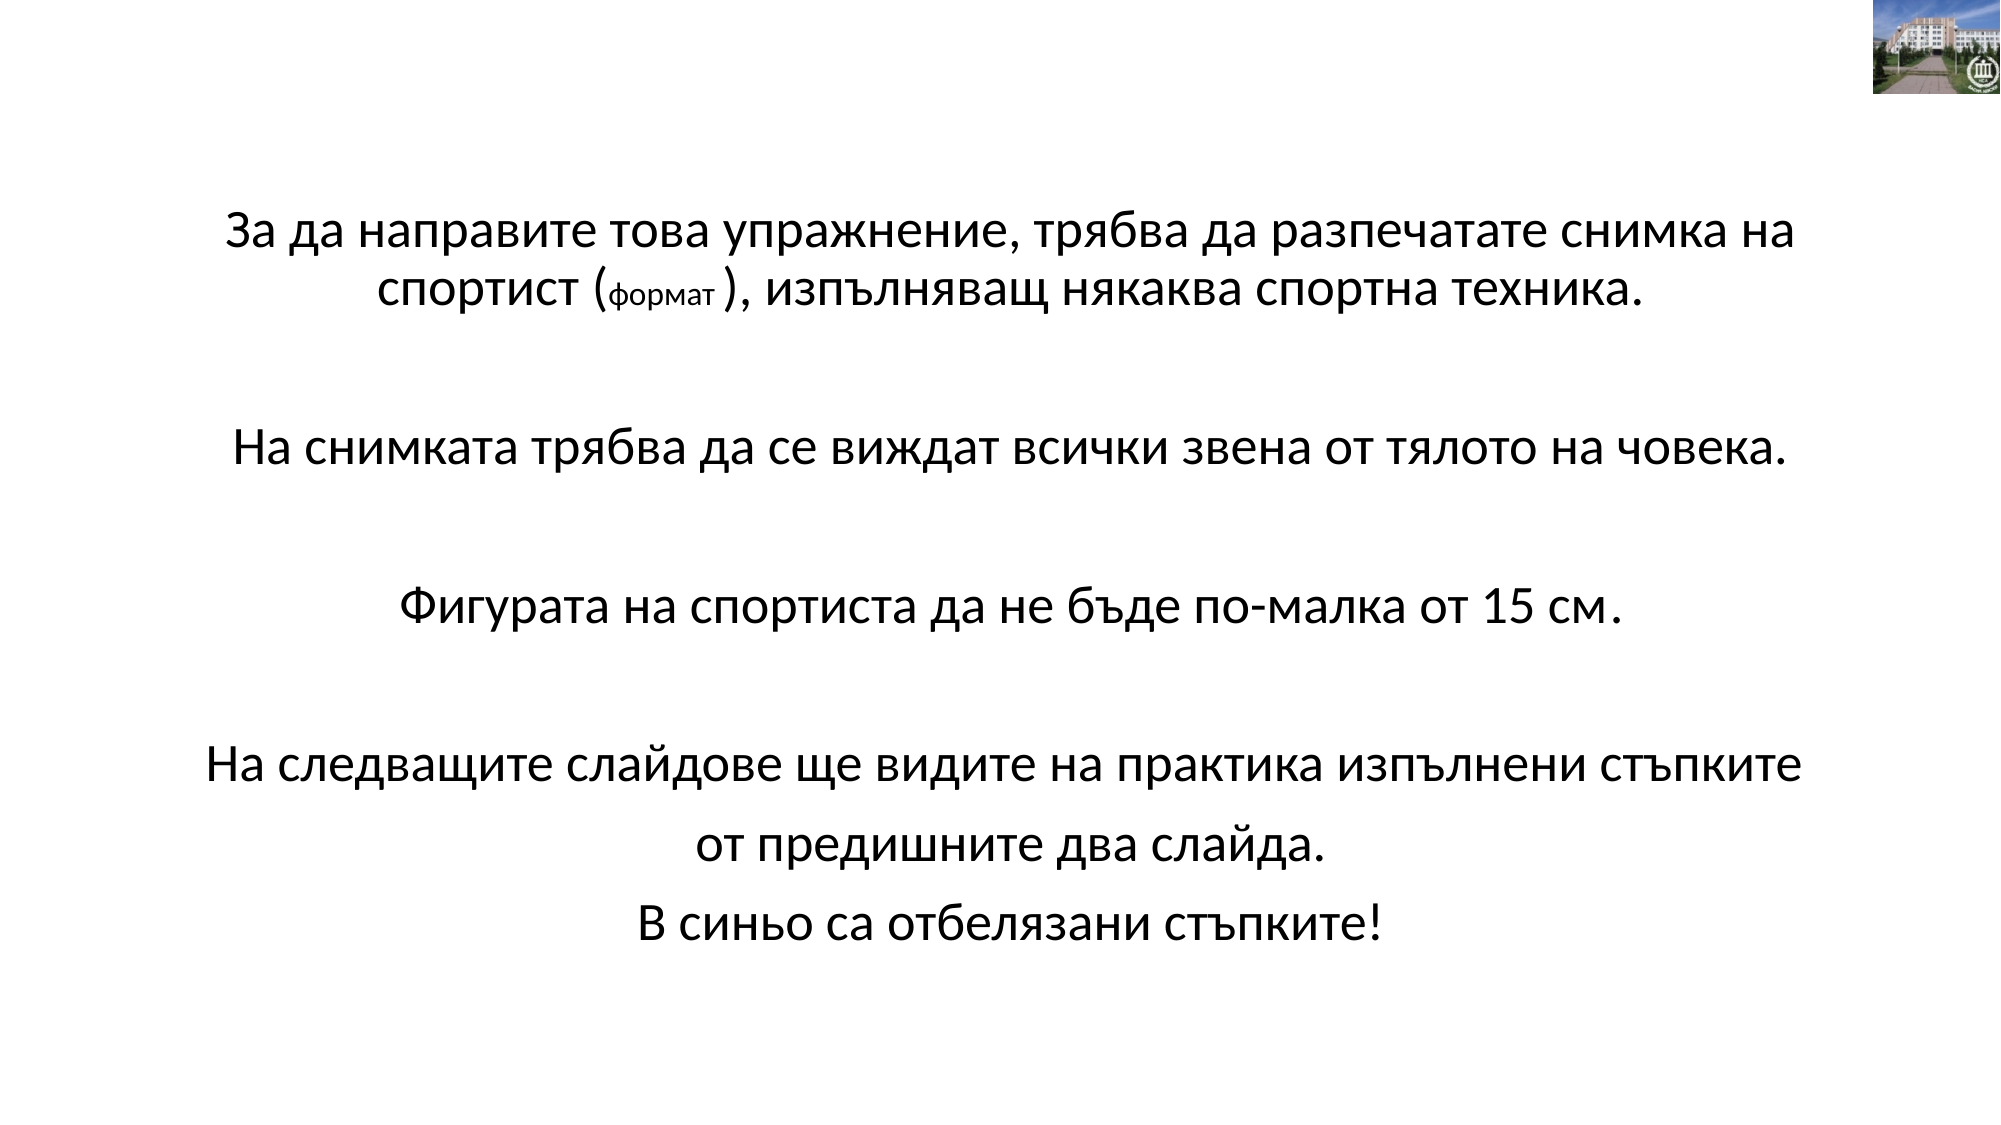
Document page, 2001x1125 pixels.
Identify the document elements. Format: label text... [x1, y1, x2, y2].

list За да направите това упражнение, трябва да разпечатате снимка на спортист (формат ), изпълняващ някаква спортна техника. На снимката трябва да се виждат всички звена от тялото на човека. Фигурата на спортиста да не бъде по-малка от 15 см. На следващите слайдове ще видите на практика изпълнени стъпките от предишните два слайда. В синьо са отбелязани стъпките! [165, 192, 1858, 1016]
picture [1873, 0, 2000, 94]
